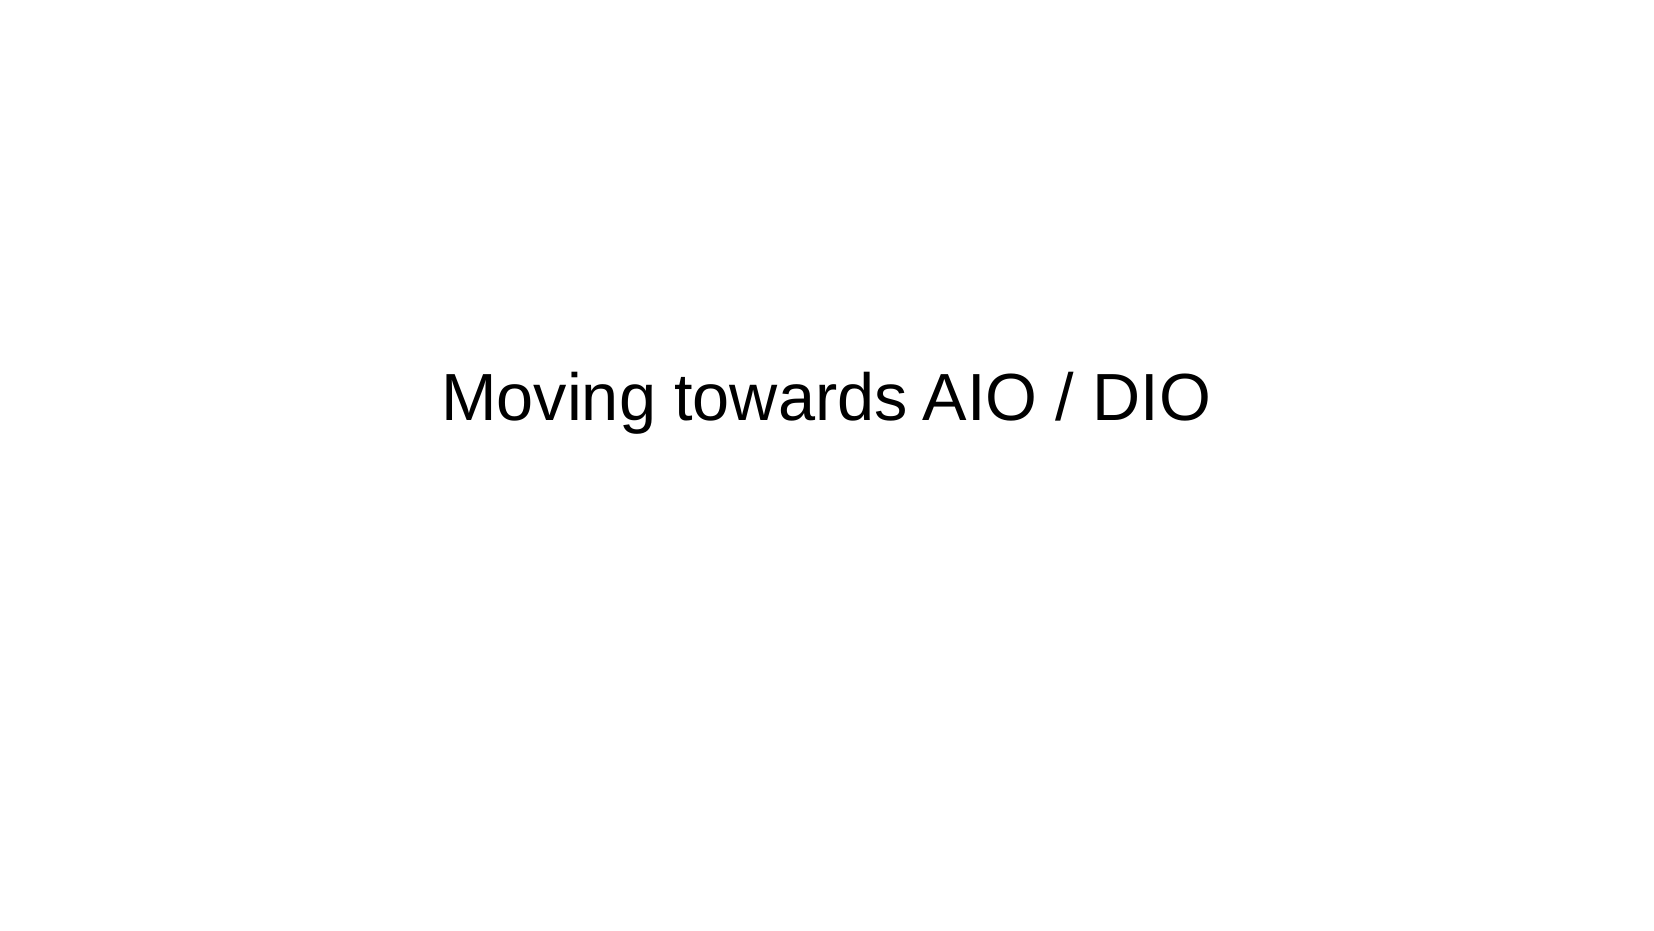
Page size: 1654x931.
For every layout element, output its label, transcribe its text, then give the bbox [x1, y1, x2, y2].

subtitle Moving towards AIO / DIO [82, 37, 1571, 757]
